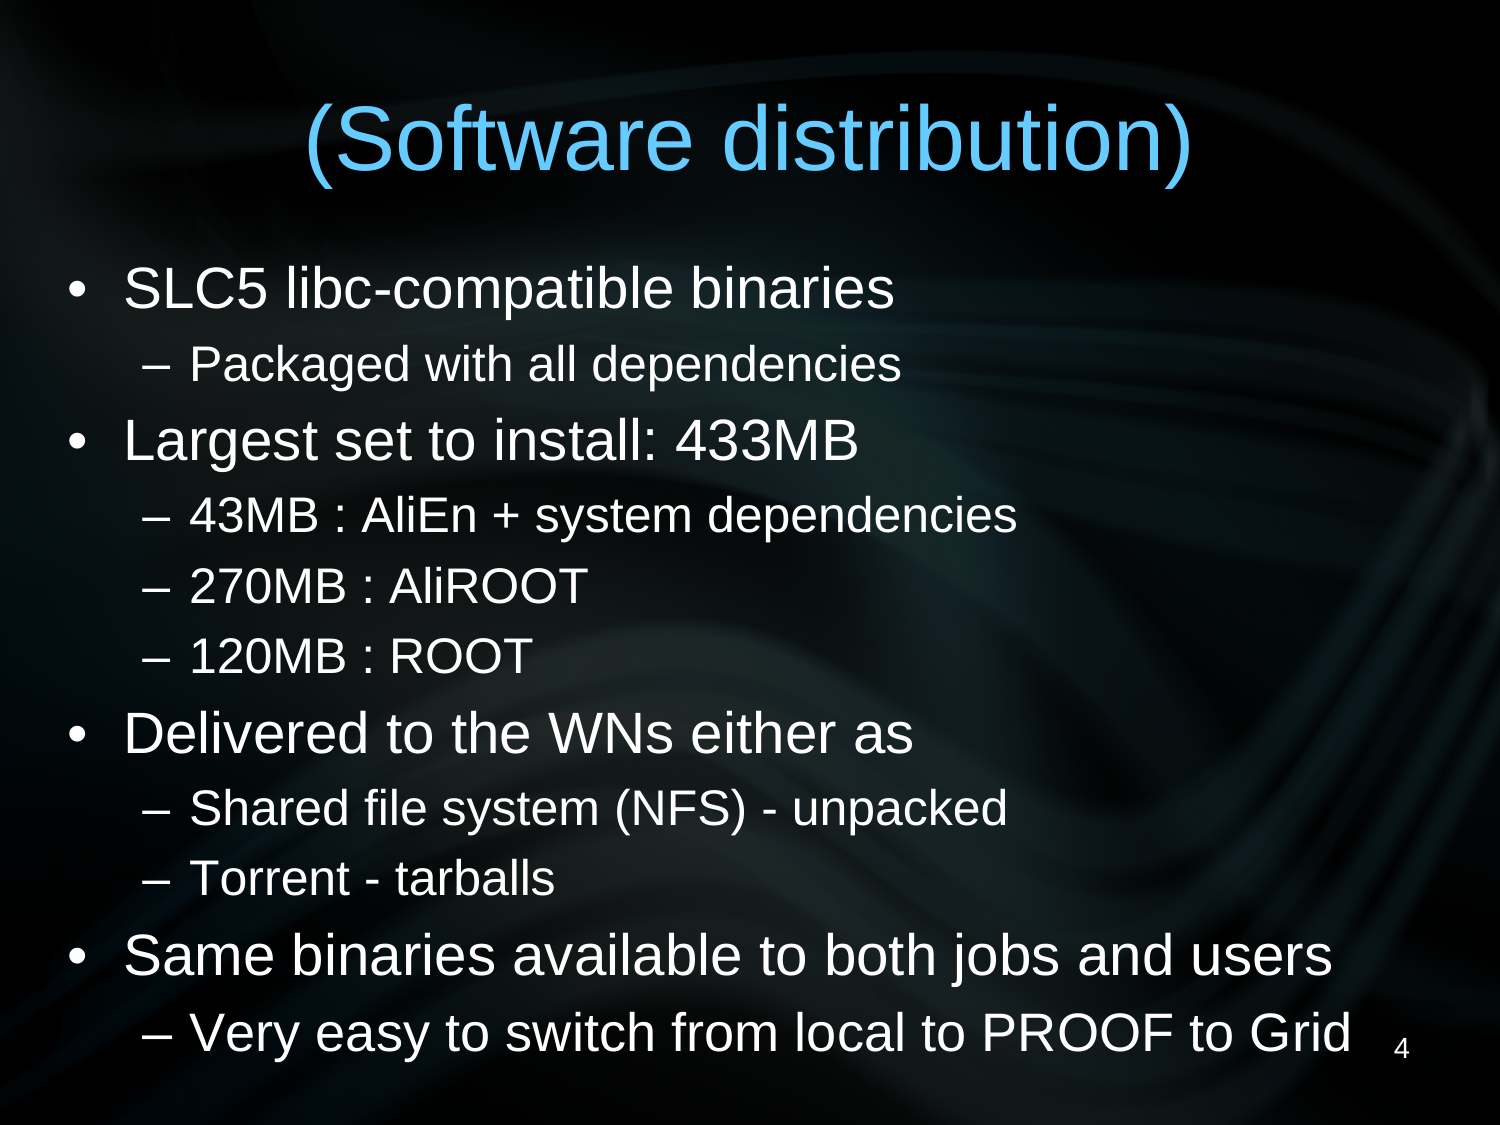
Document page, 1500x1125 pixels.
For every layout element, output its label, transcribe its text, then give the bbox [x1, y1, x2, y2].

title (Software distribution) [75, 52, 1426, 226]
list SLC5 libc-compatible binaries Packaged with all dependencies Largest set to install: 433MB 43MB : AliEn + system dependencies 270MB : AliROOT 120MB : ROOT Delivered to the WNs either as Shared file system (NFS) - unpacked Torrent - tarballs Same binaries available to both jobs and users Very easy to switch from local to PROOF to Grid [67, 256, 1418, 1063]
